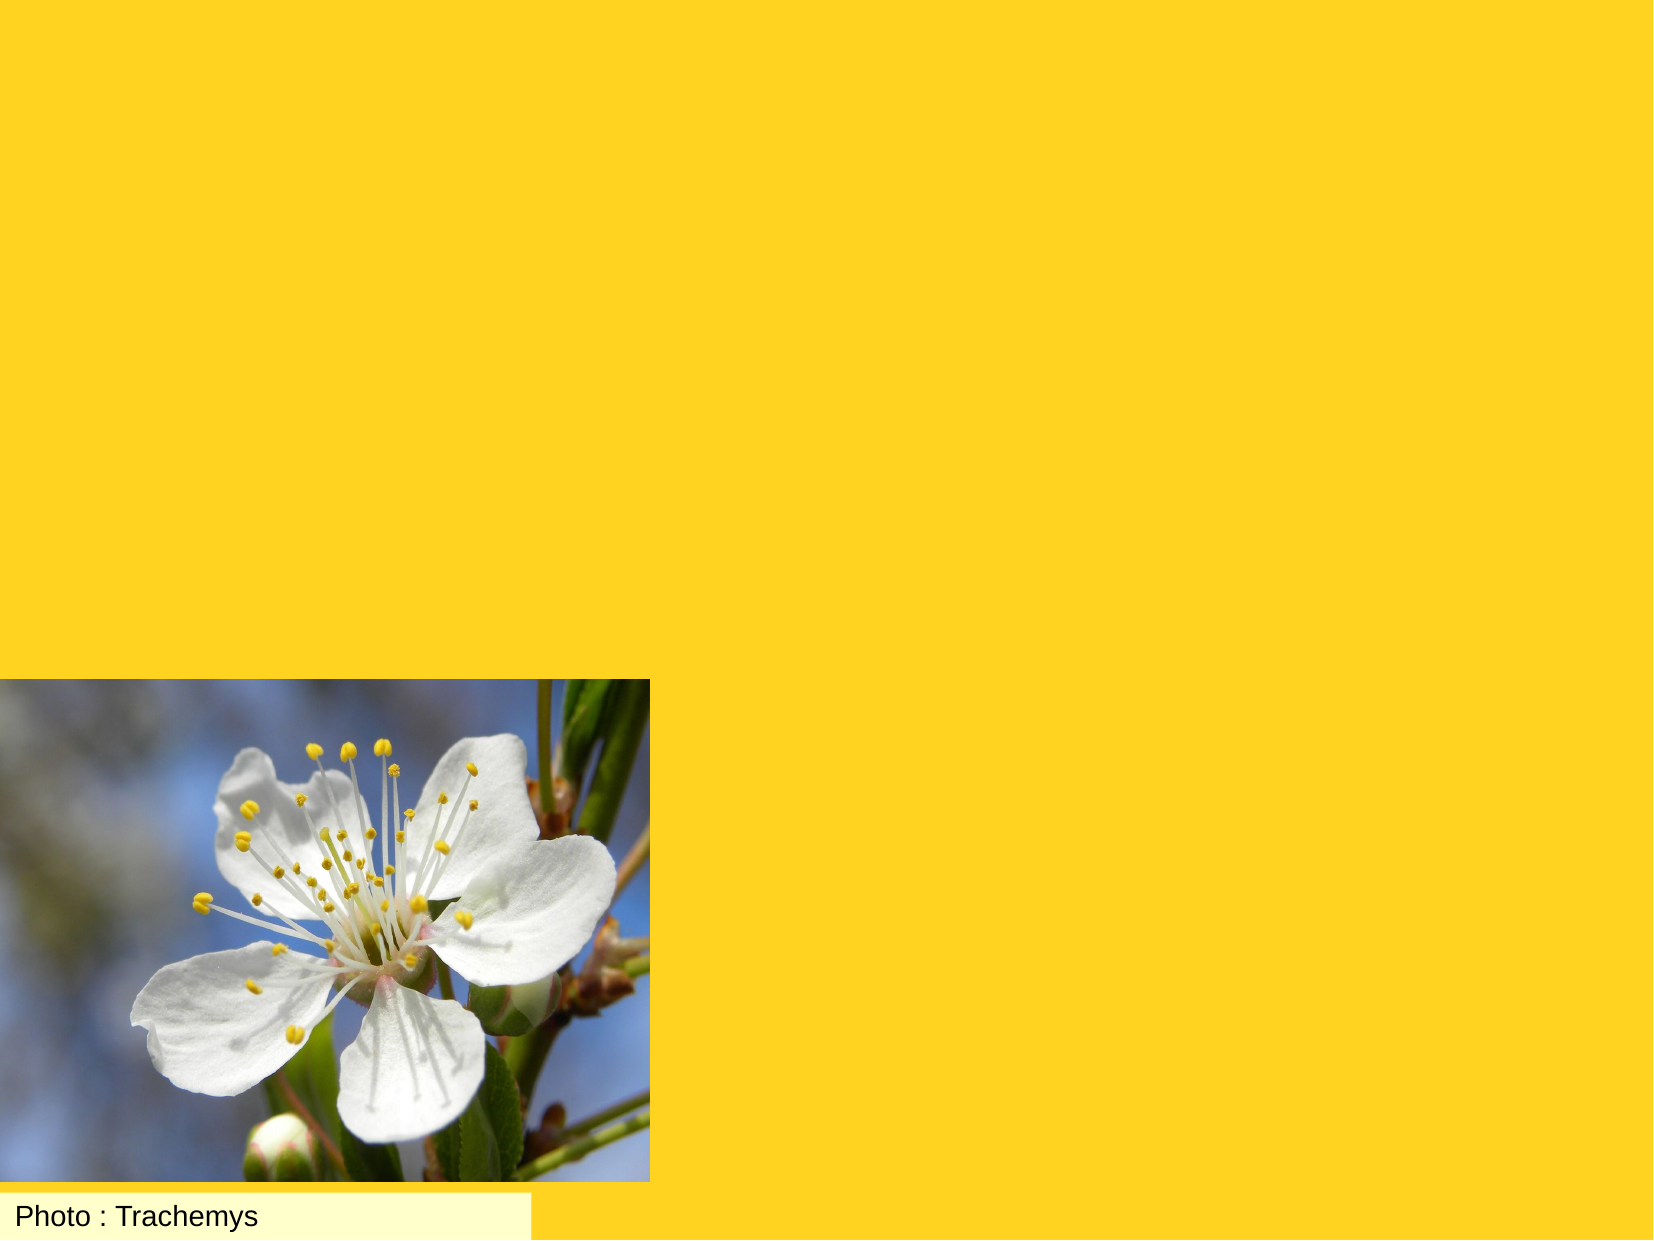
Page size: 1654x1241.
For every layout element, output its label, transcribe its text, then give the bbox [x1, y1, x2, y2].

text_box Photo : Trachemys [0, 1192, 532, 1241]
picture [0, 679, 650, 1182]
